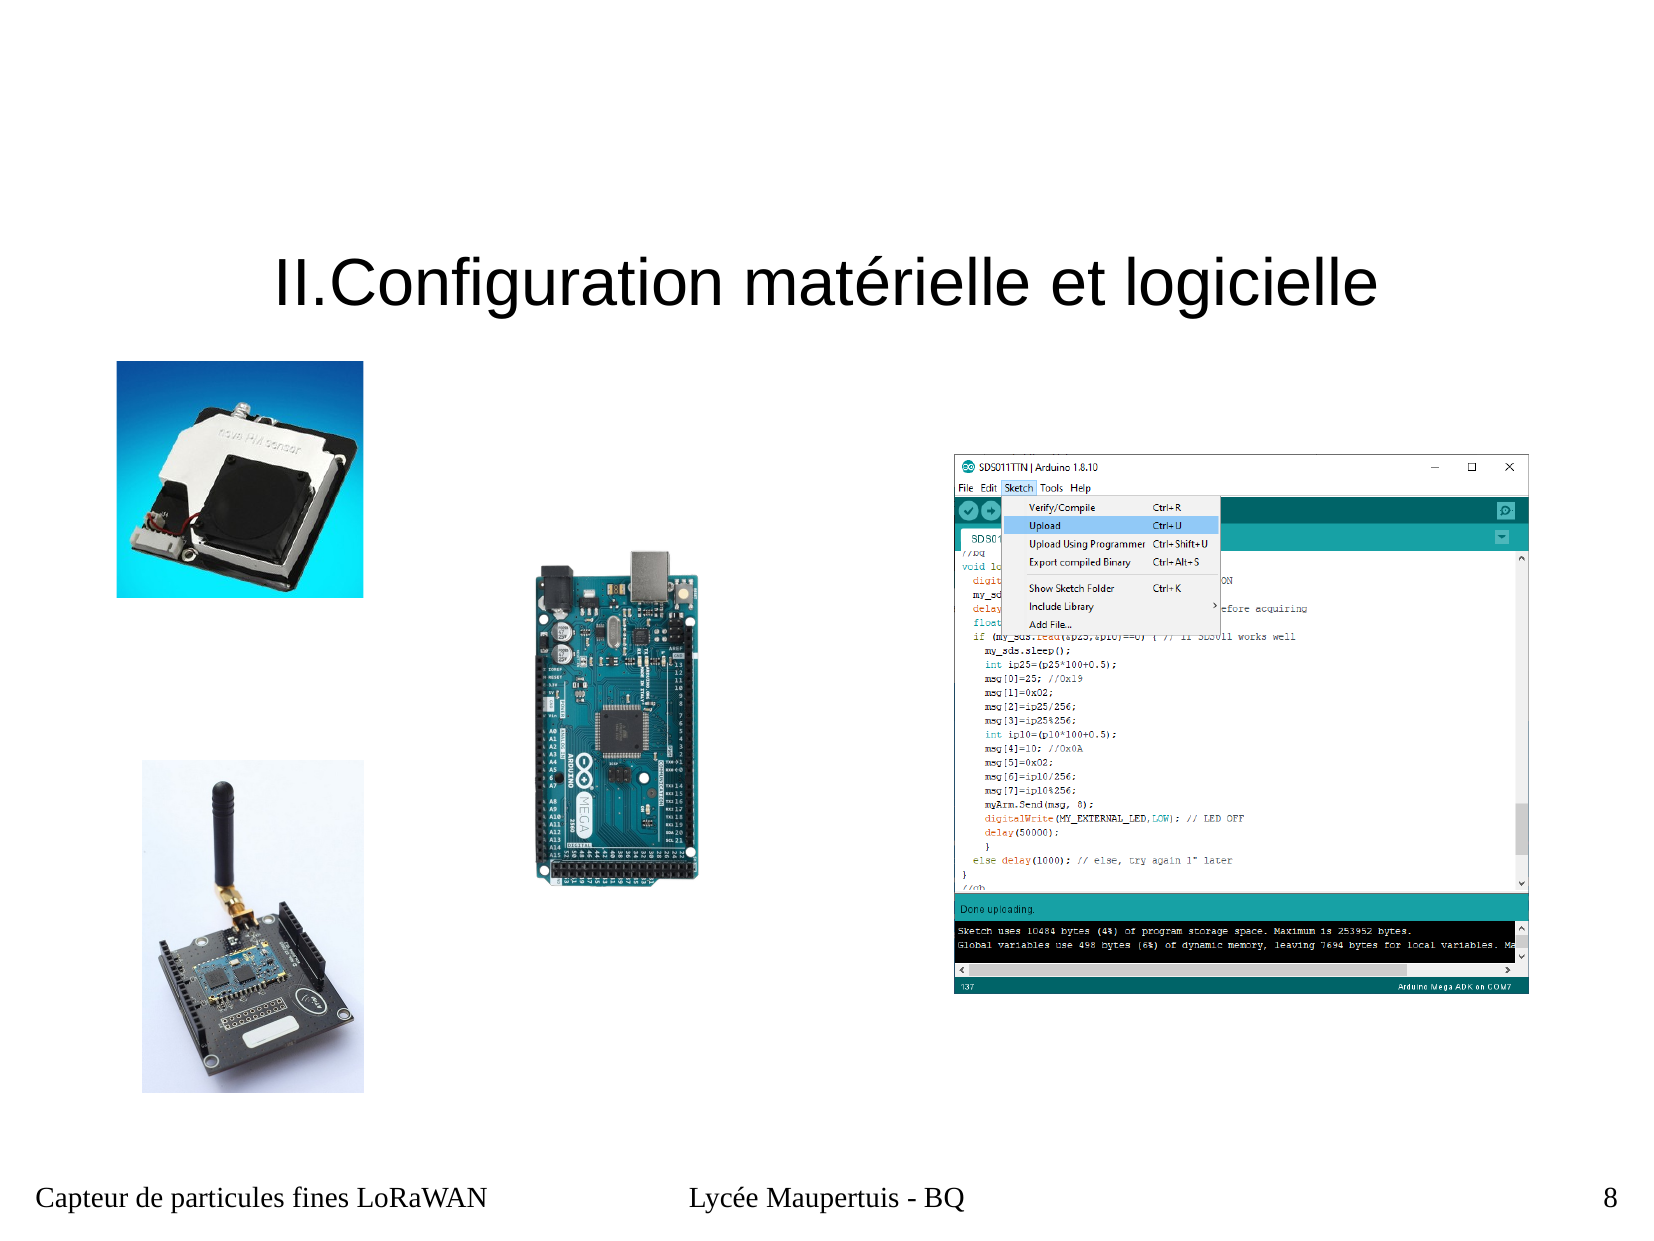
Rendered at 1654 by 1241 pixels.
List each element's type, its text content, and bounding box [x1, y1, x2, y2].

picture [116, 361, 364, 598]
picture [529, 547, 701, 889]
picture [954, 454, 1529, 994]
picture [142, 760, 364, 1094]
subtitle Configuration matérielle et logicielle [35, 35, 1619, 529]
